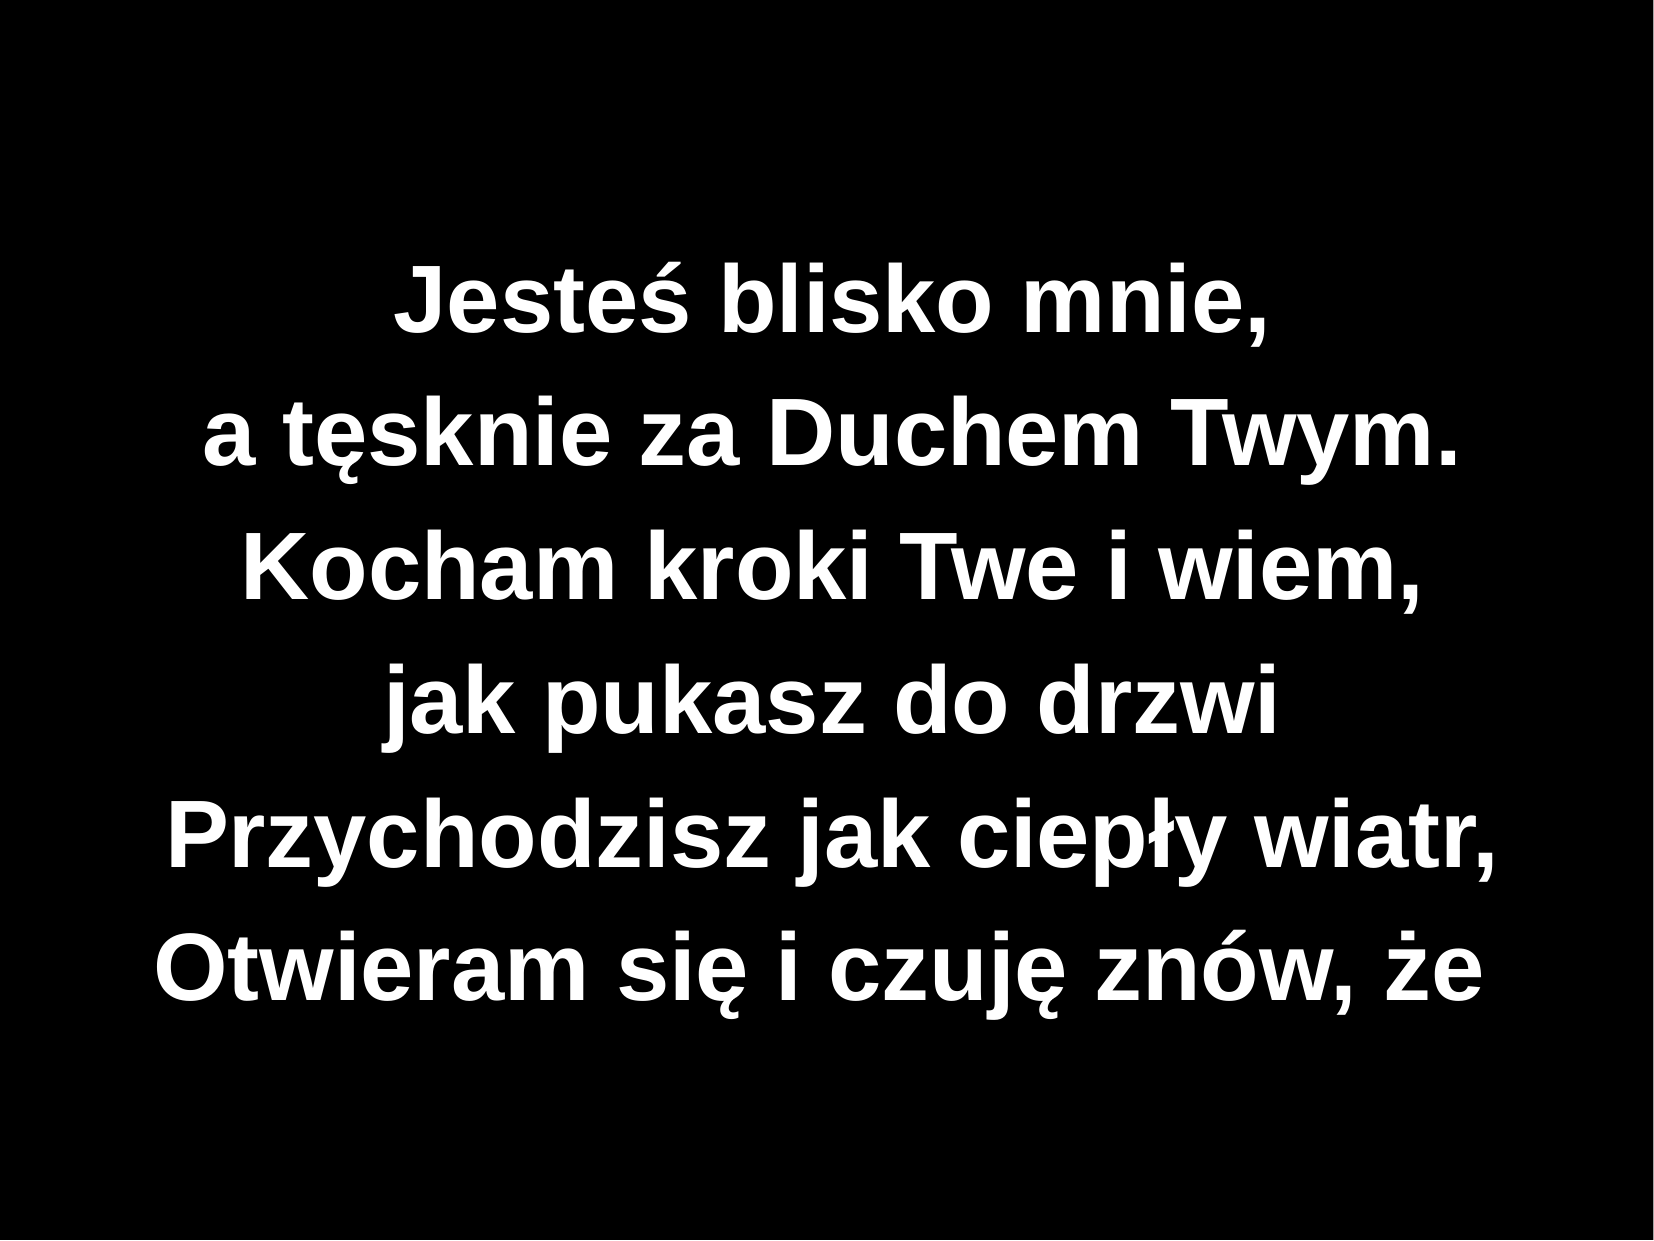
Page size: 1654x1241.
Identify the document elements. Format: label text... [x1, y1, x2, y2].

subtitle Jesteś blisko mnie, a tęsknie za Duchem Twym. Kocham kroki Twe i wiem, jak pukasz do drzwi Przychodzisz jak ciepły wiatr, Otwieram się i czuję znów, że [11, 0, 1654, 1240]
